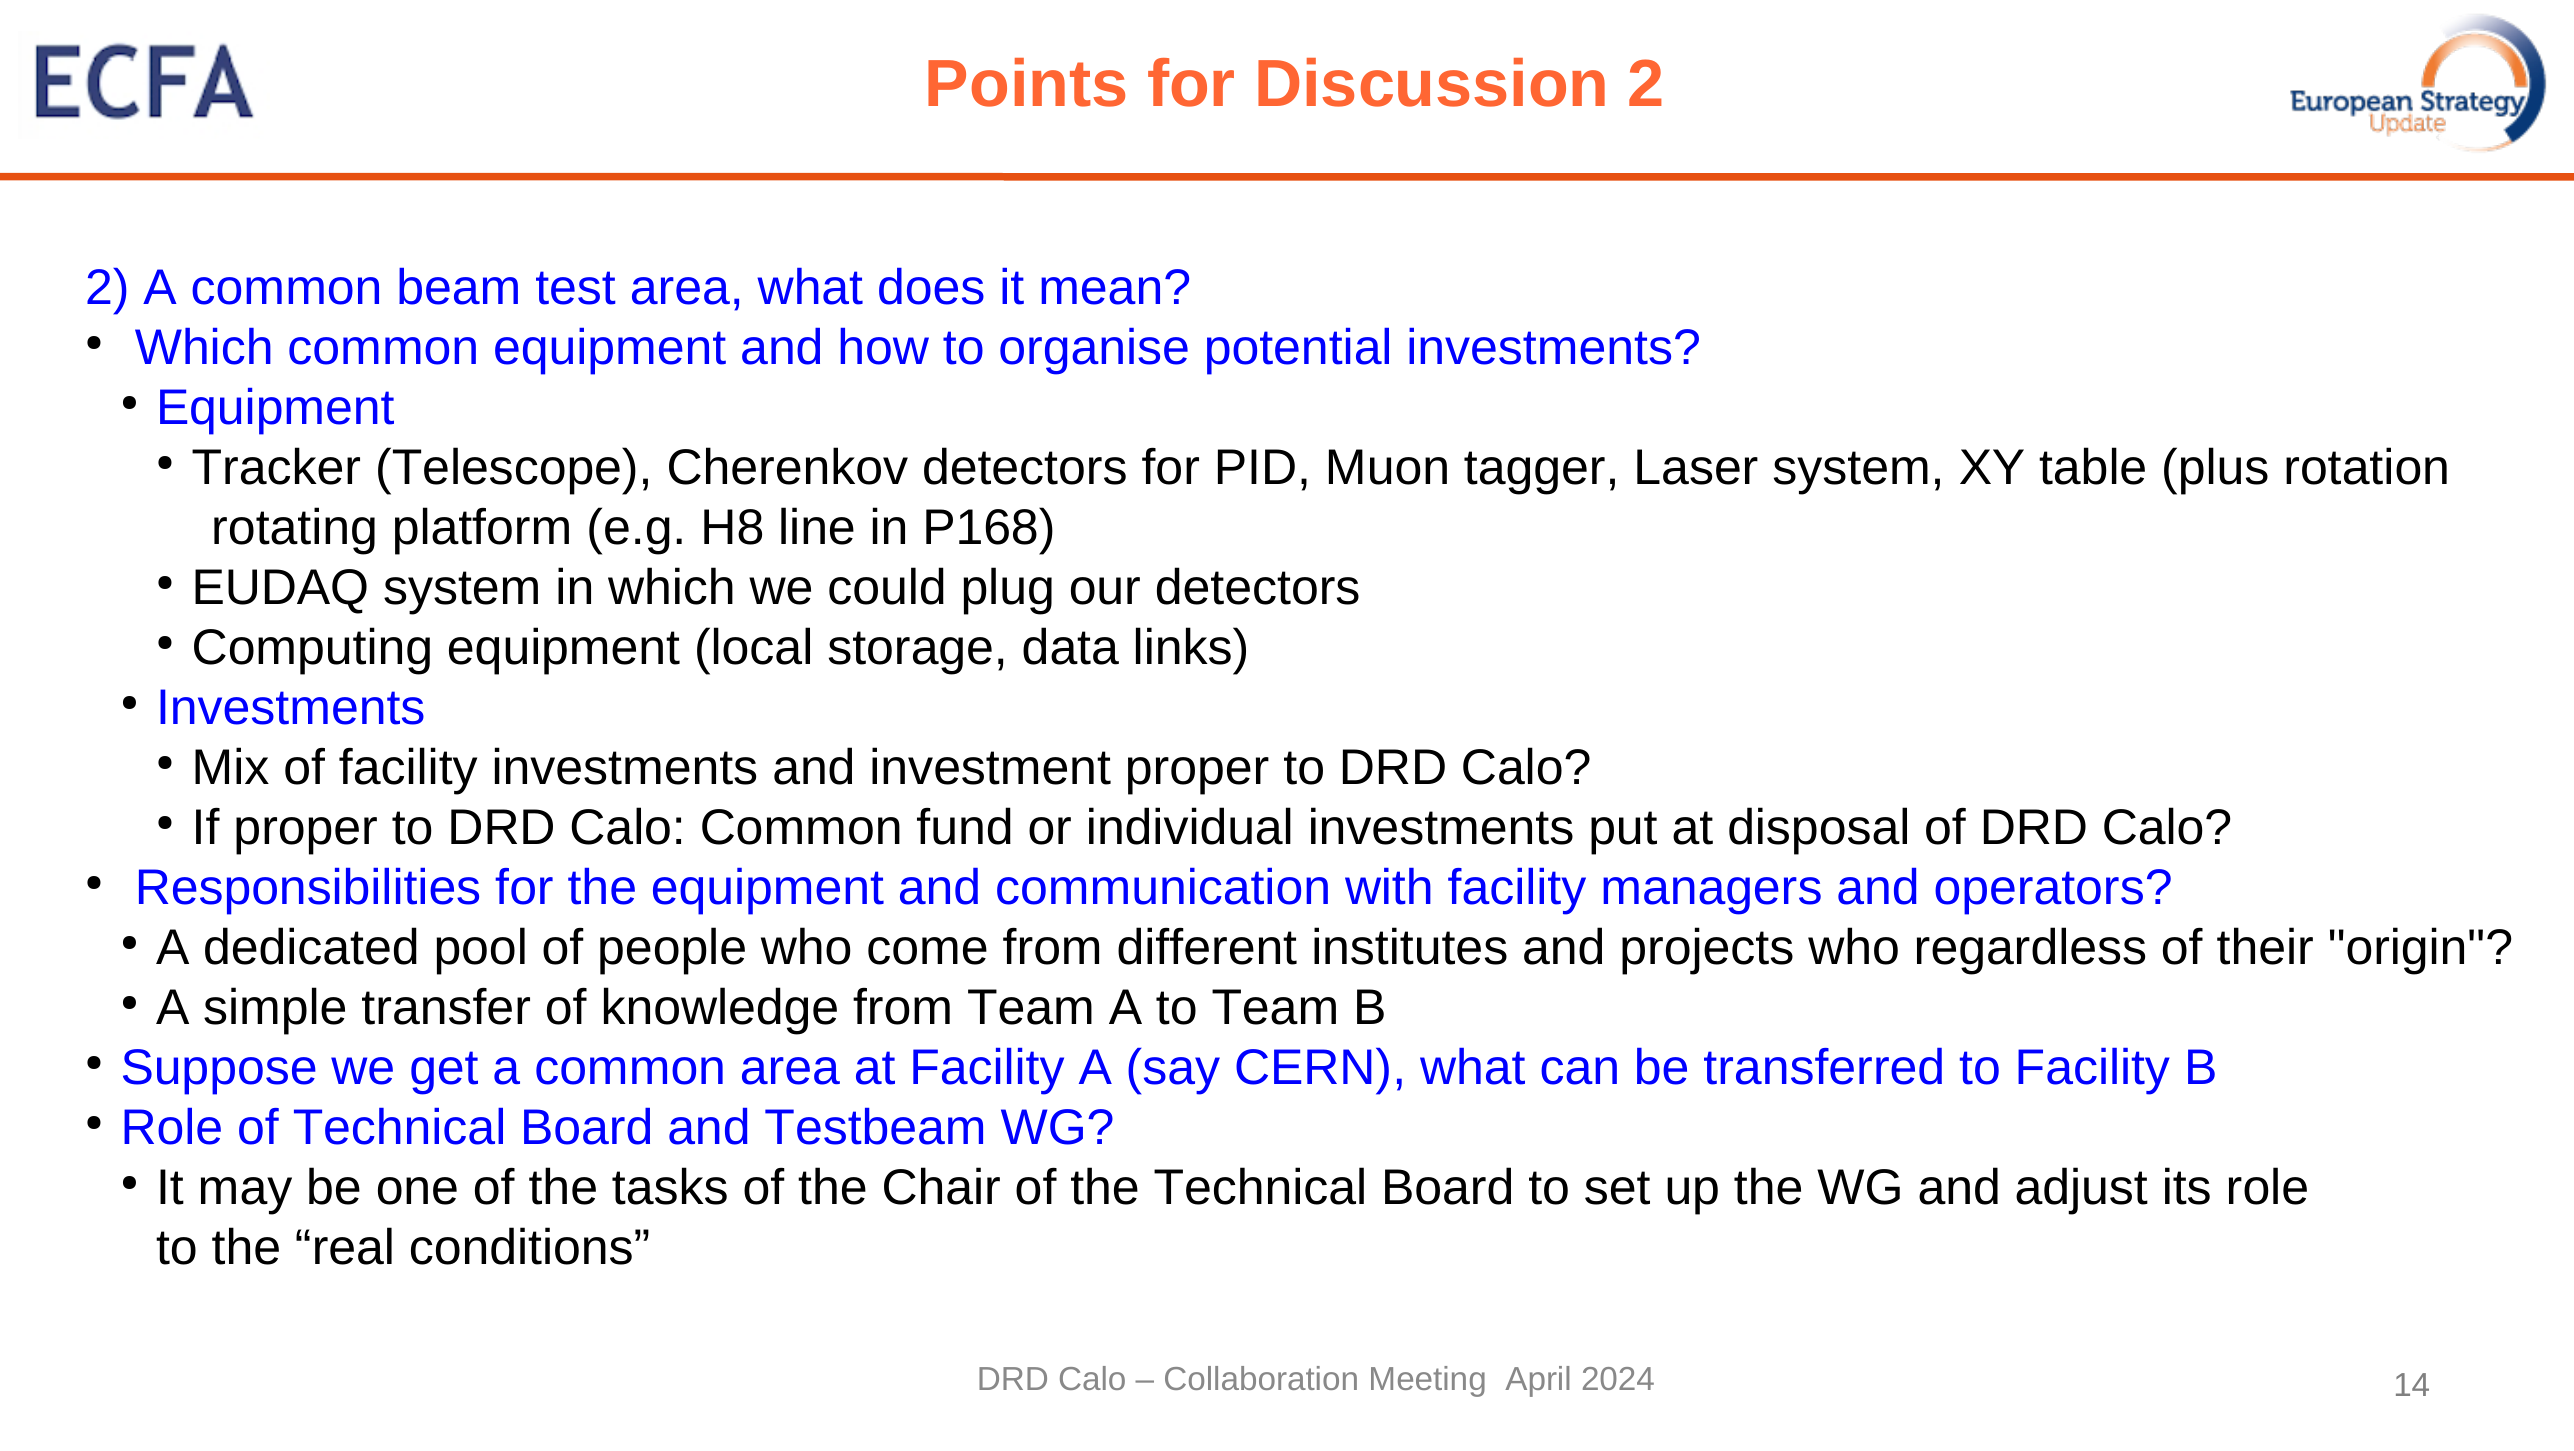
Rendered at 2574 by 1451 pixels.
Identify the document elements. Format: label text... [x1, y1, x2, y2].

title Points for Discussion 2 [222, 0, 2368, 151]
text_box [34, 151, 2549, 1442]
picture [2368, 0, 2548, 151]
text_box 2) A common beam test area, what does it mean? Which common equipment and how to organise potential investments? Equipment Tracker (Telescope), Cherenkov detectors for PID, Muon tagger, Laser system, XY table (plus rotation rotating platform (e.g. H8 line in P168) EUDAQ system in which we could plug our detectors Computing equipment (local storage, data links) Investments Mix of facility investments and investment proper to DRD Calo? If proper to DRD Calo: Common fund or individual investments put at disposal of DRD Calo? Responsibilities for the equipment and communication with facility managers and operators? A dedicated pool of people who come from different institutes and projects who regardless of their "origin"? A simple transfer of knowledge from Team A to Team B Suppose we get a common area at Facility A (say CERN), what can be transferred to Facility B Role of Technical Board and Testbeam WG? It may be one of the tasks of the Chair of the Technical Board to set up the WG and adjust its role to the “real conditions” [70, 246, 2532, 1282]
picture [18, 31, 222, 139]
